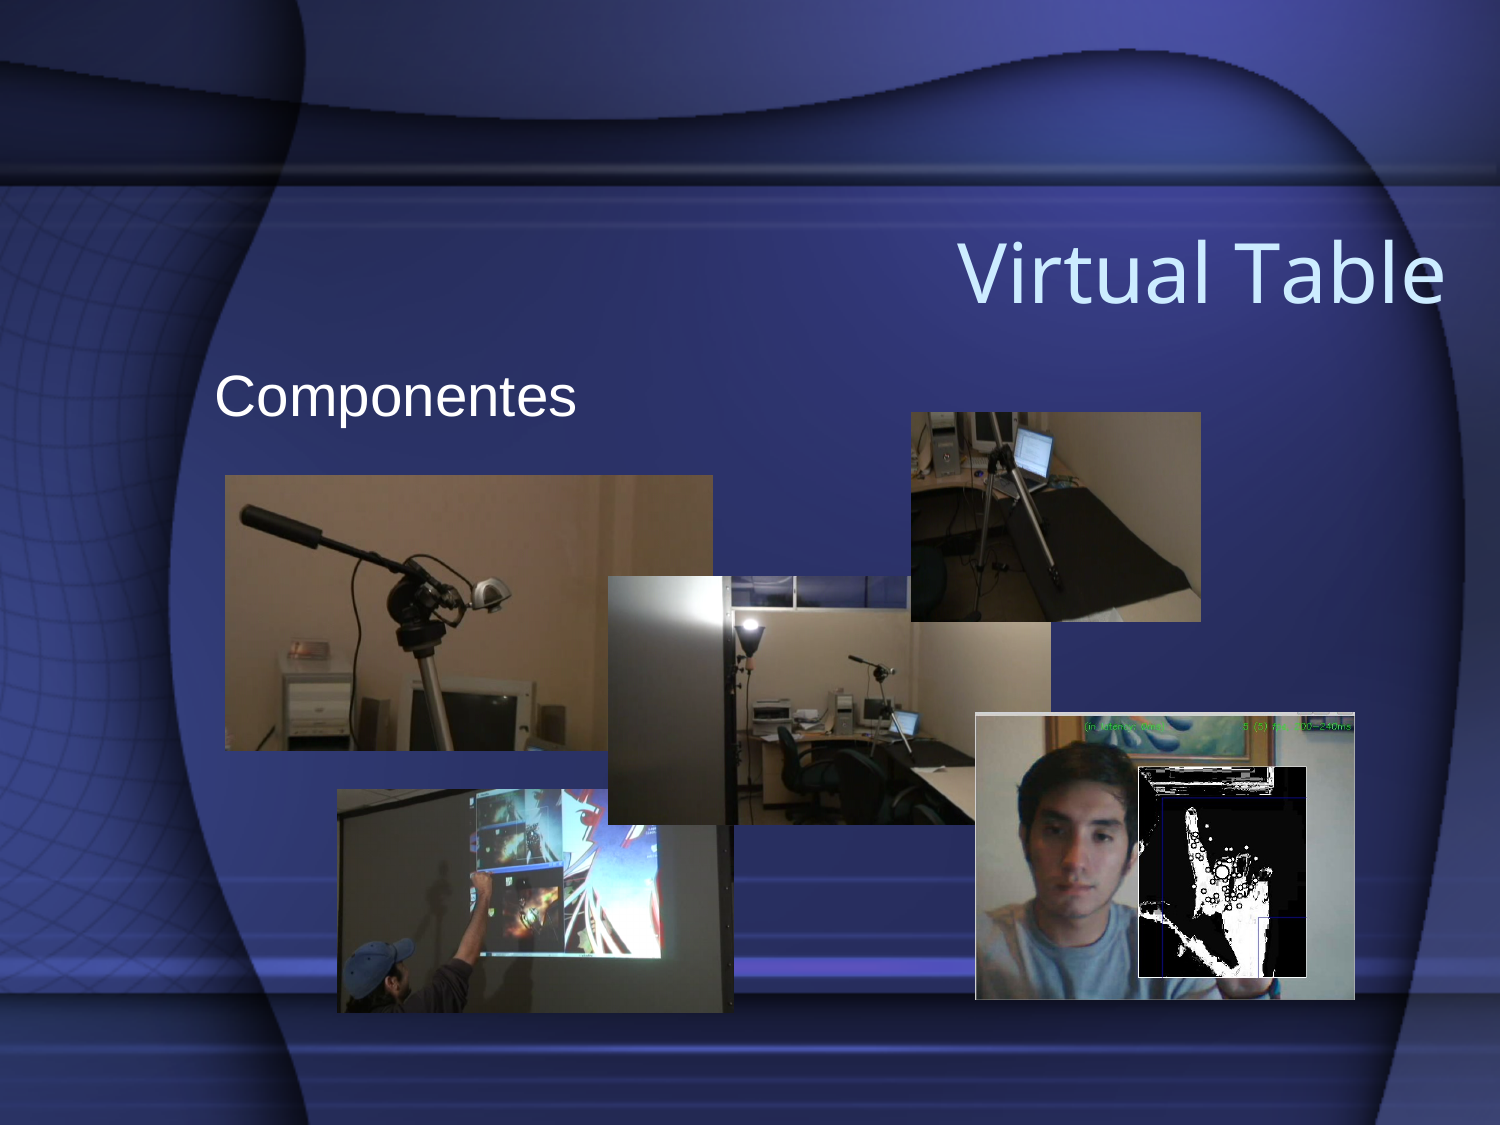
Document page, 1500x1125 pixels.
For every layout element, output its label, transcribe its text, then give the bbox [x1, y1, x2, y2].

picture [0, 0, 1500, 1125]
list Componentes [199, 361, 900, 511]
title Virtual Table [200, 196, 1463, 347]
